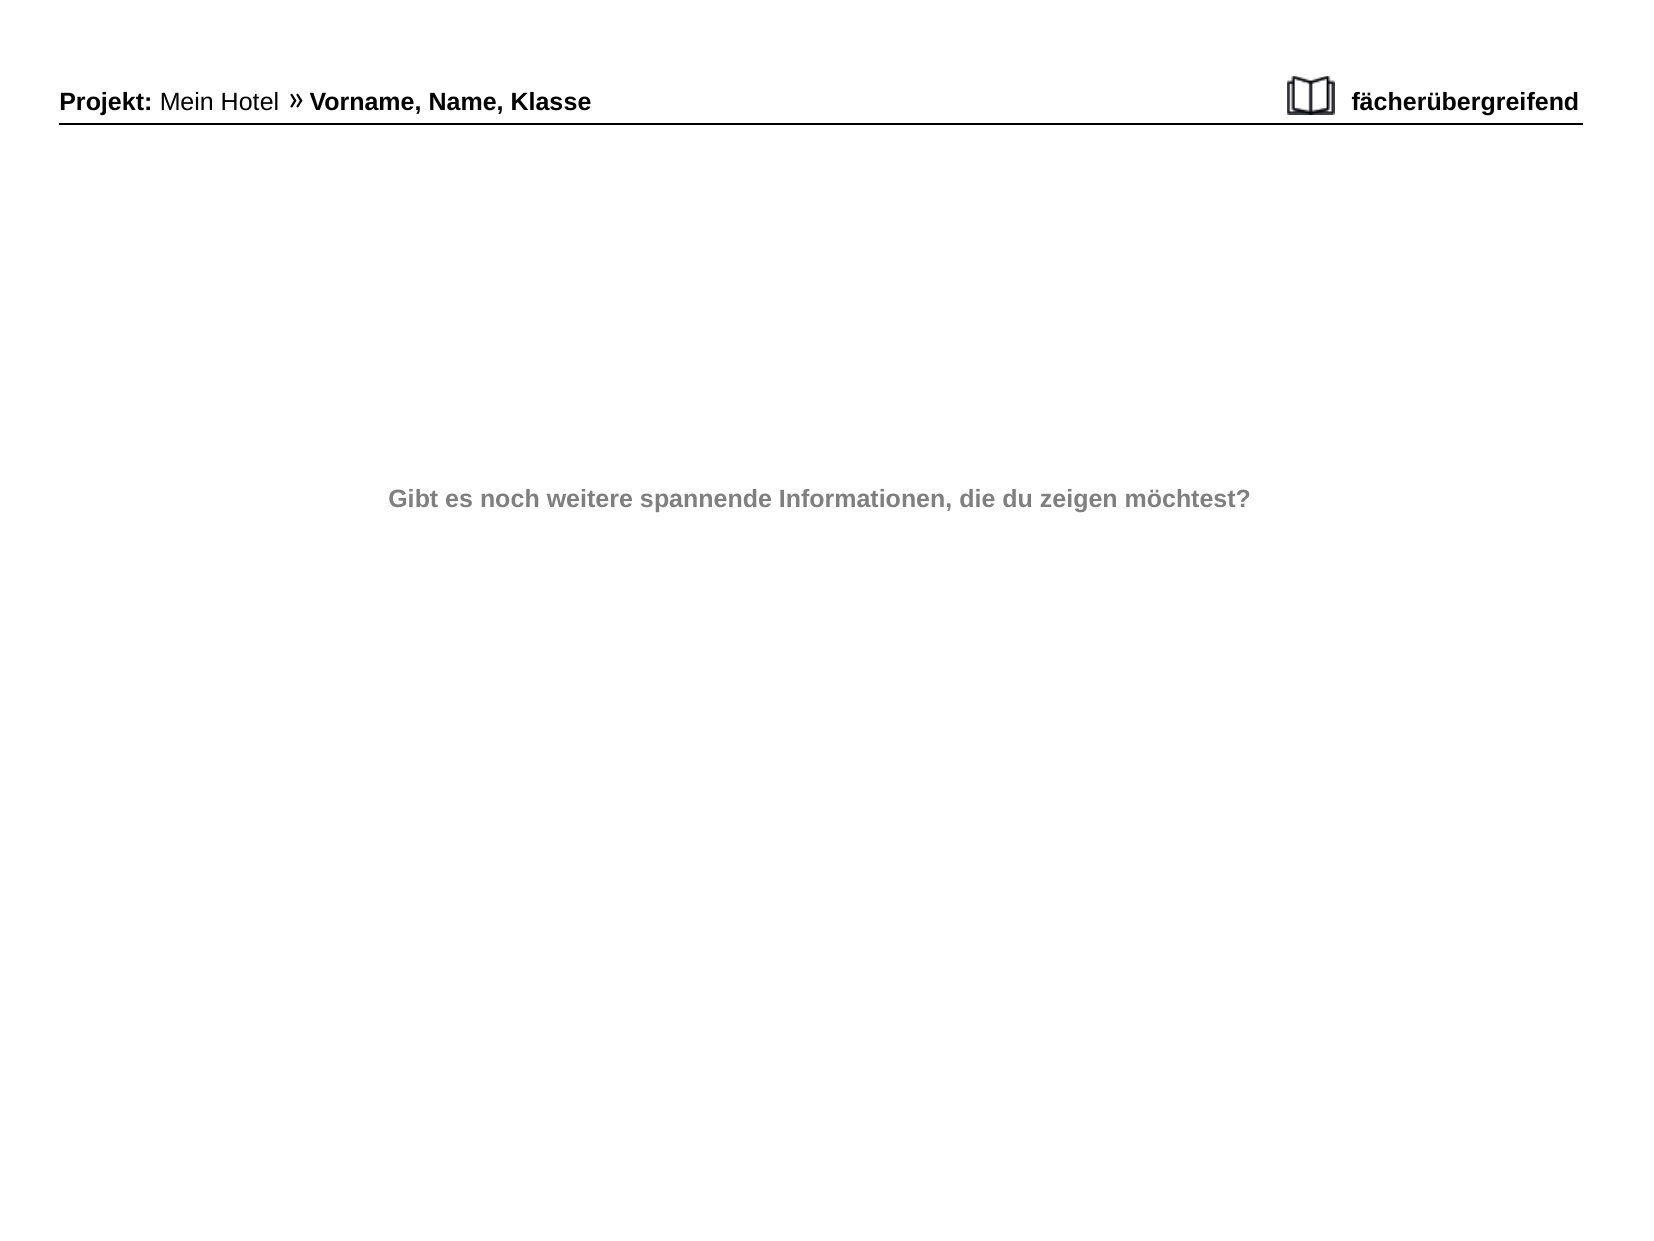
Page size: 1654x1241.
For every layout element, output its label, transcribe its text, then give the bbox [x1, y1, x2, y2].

text_box Gibt es noch weitere spannende Informationen, die du zeigen möchtest? [58, 466, 1583, 526]
text_box Projekt: Mein Hotel » Vorname, Name, Klasse fächerübergreifend [59, 64, 1583, 123]
picture [1287, 76, 1335, 115]
